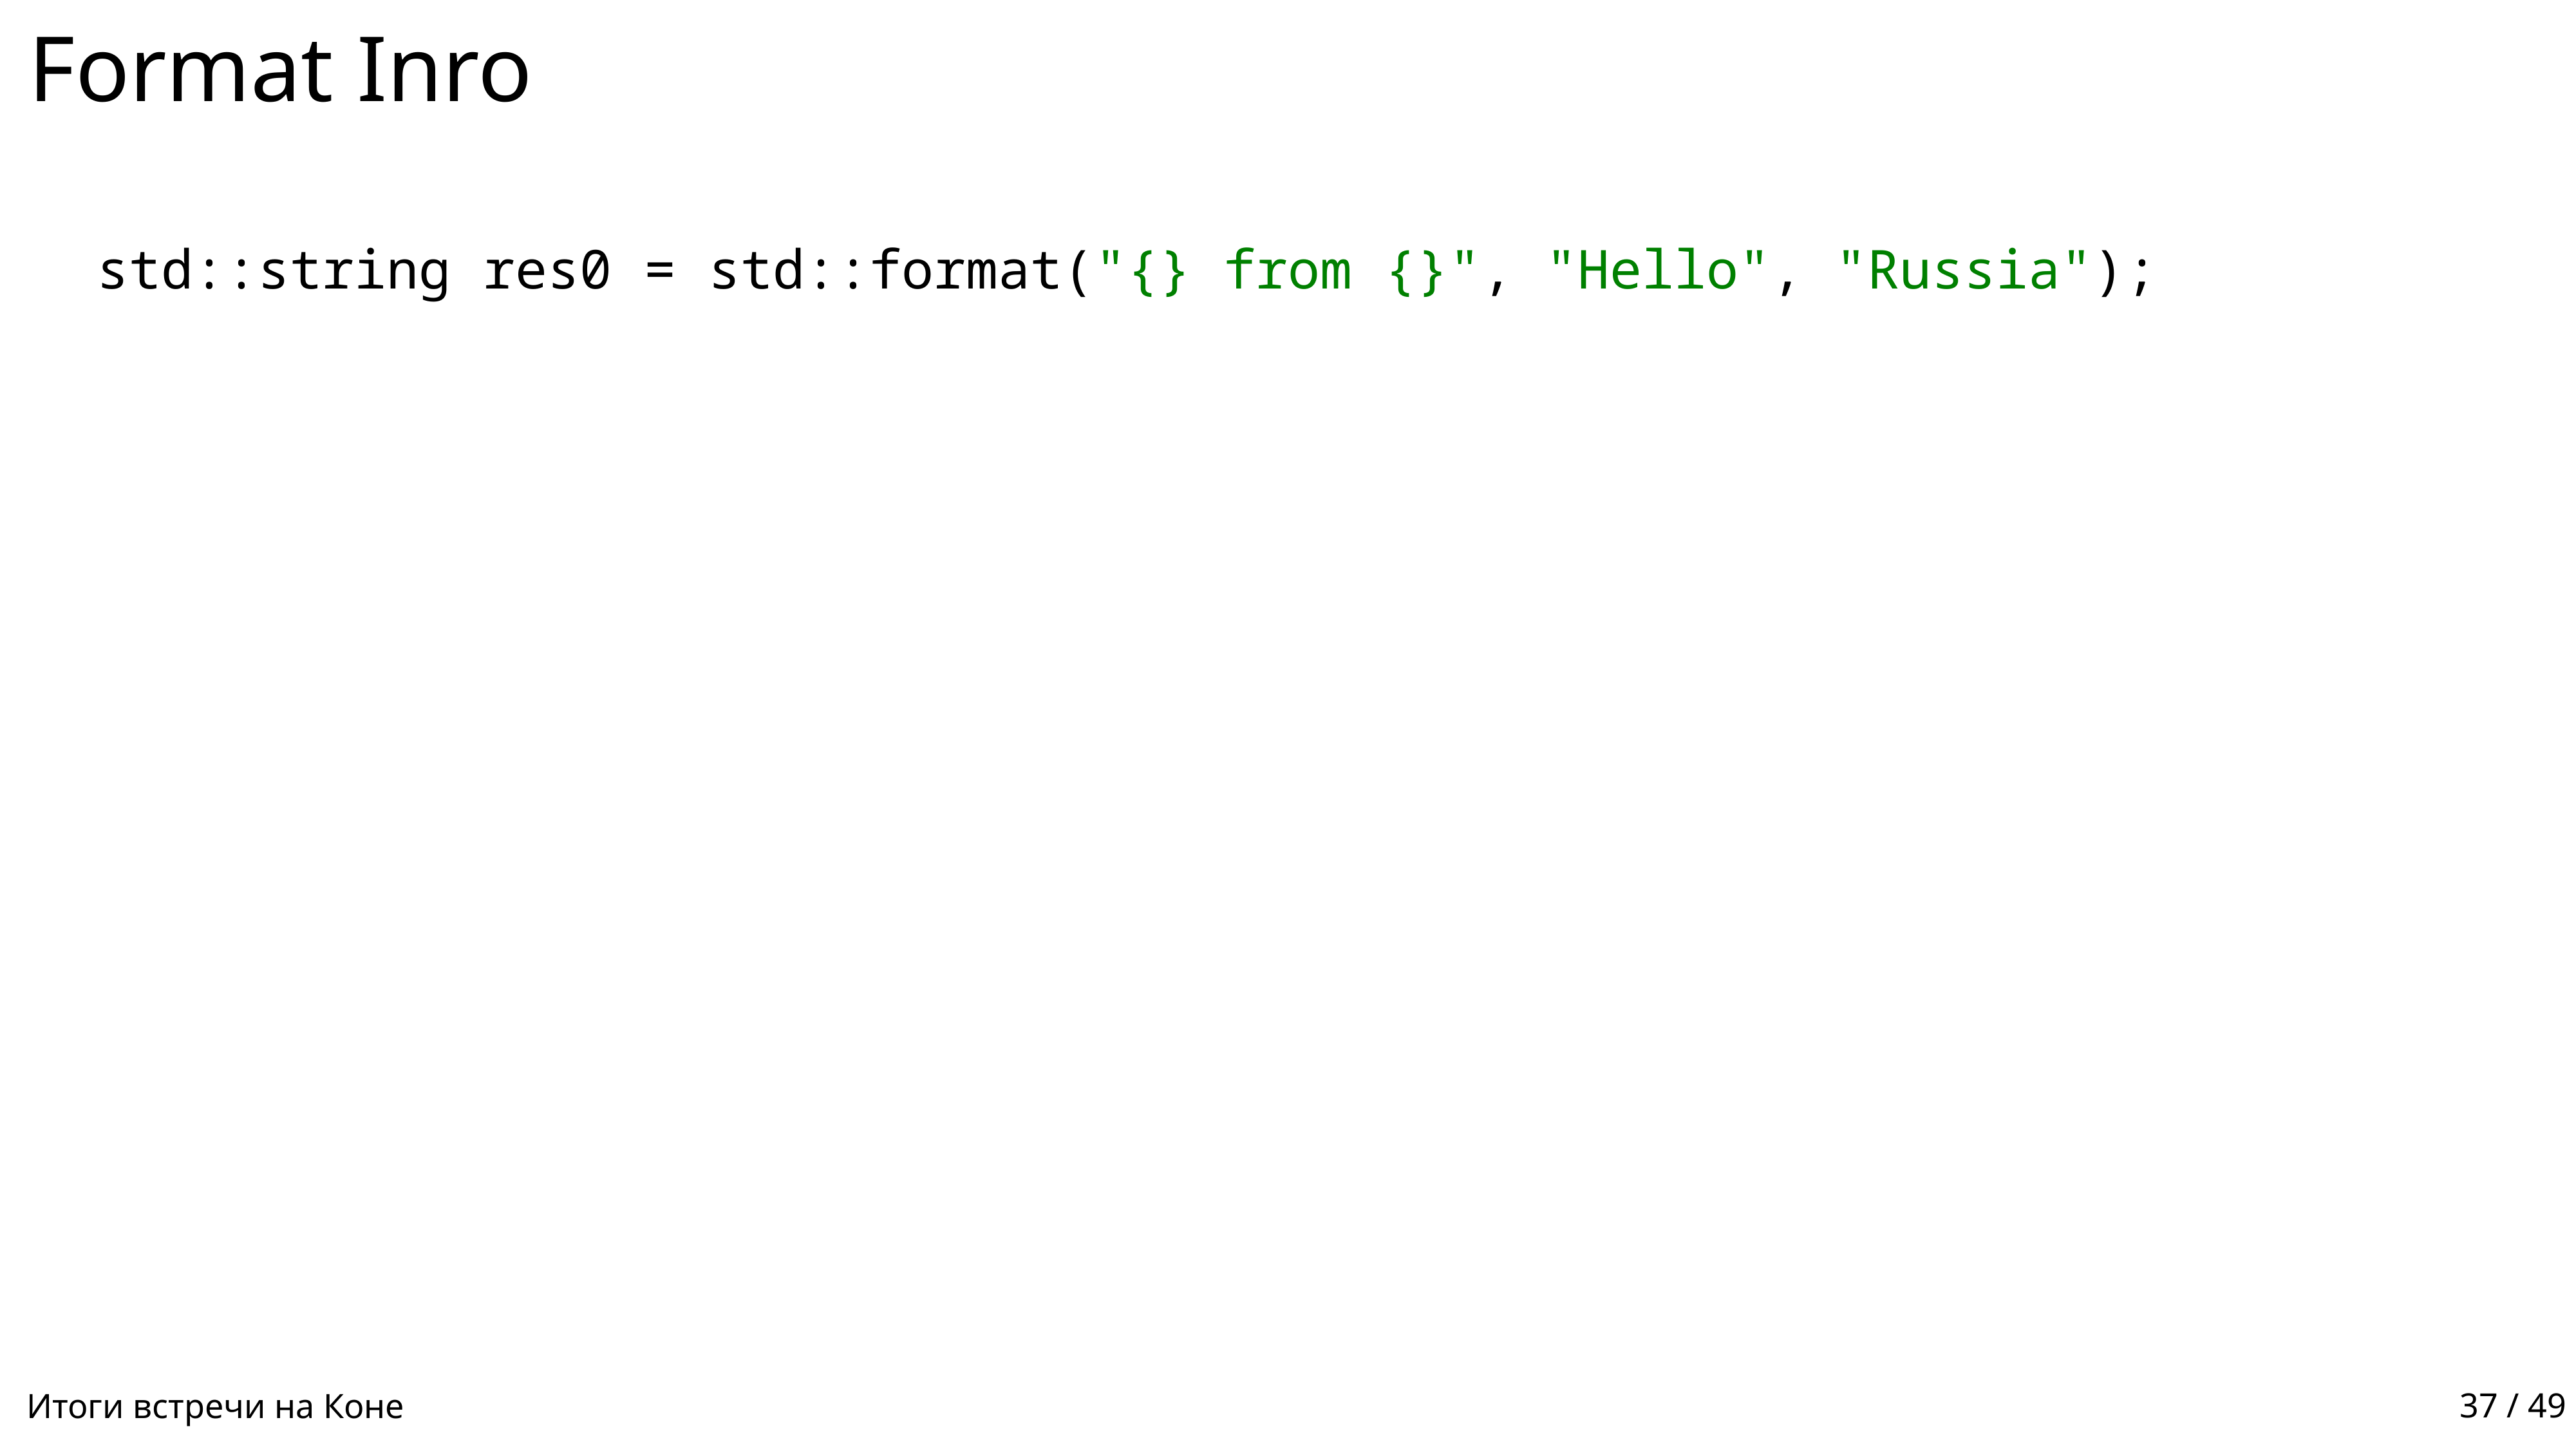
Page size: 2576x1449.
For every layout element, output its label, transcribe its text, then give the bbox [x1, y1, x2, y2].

list <number> / 49 [1479, 1376, 2576, 1431]
list std::string res0 = std::format("{} from {}", "Hello", "Russia"); [87, 214, 2550, 1382]
list Итоги встречи на Коне [17, 1376, 1114, 1431]
title Format Inro [19, 19, 2550, 155]
